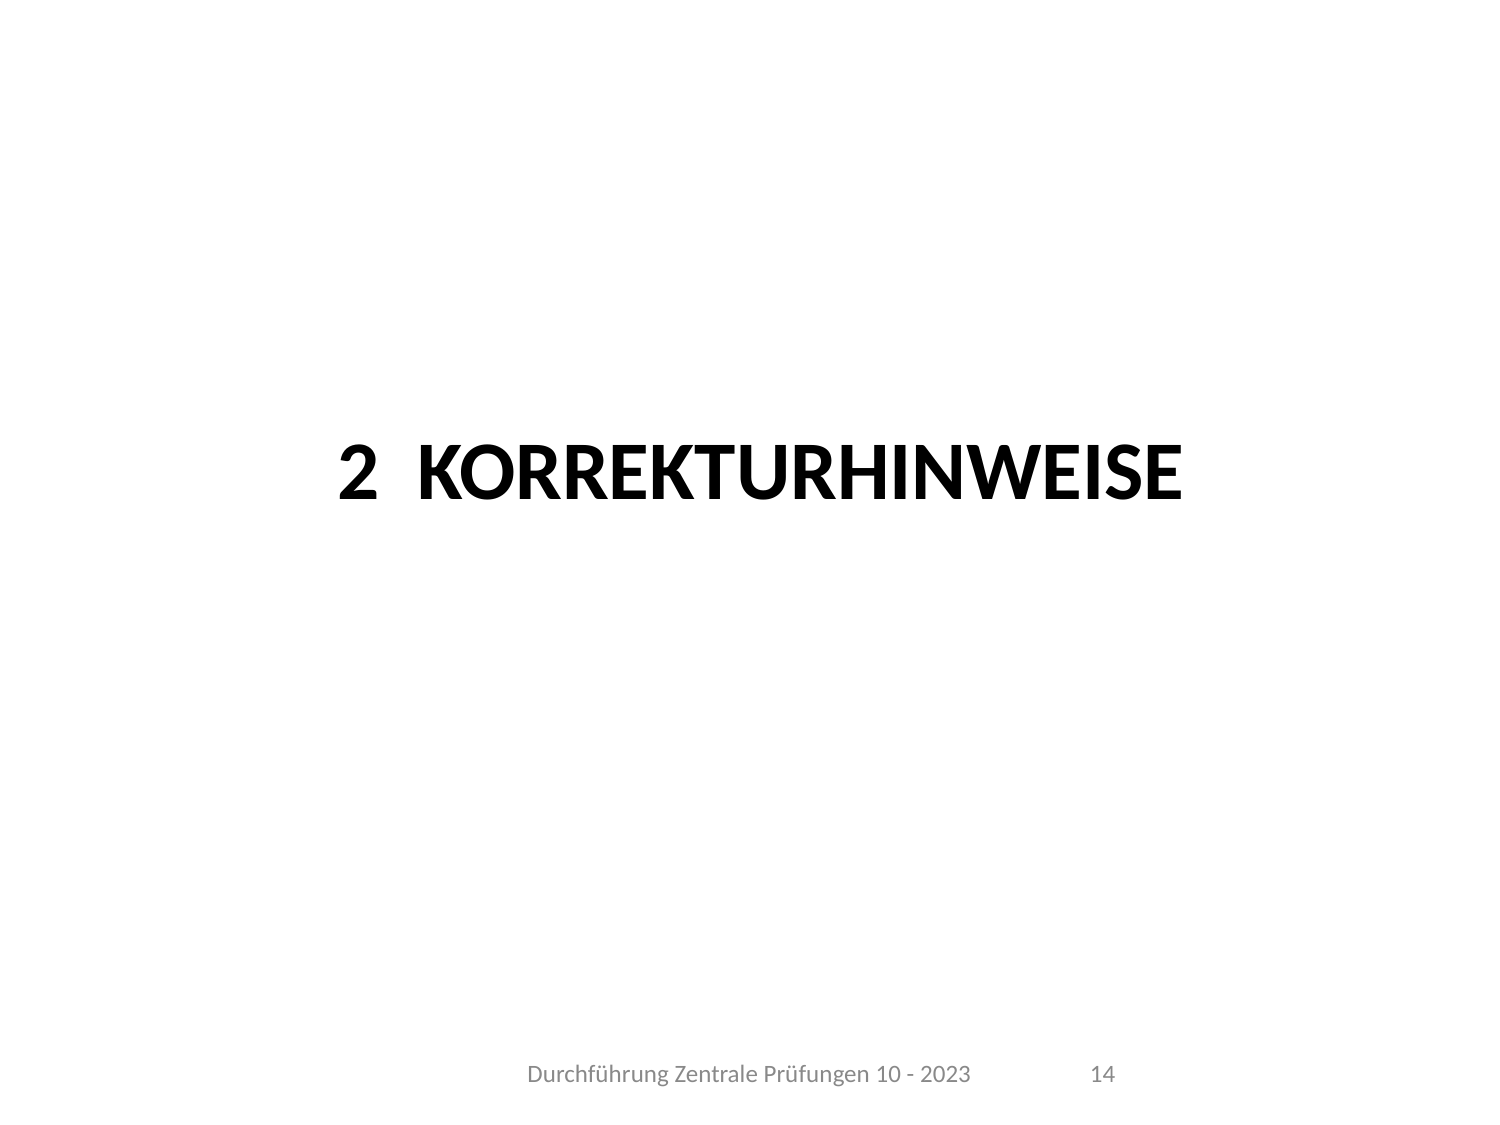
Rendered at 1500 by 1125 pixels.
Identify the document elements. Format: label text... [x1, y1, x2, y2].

text_box Durchführung Zentrale Prüfungen 10 - 2023 [512, 1042, 988, 1103]
text_box 14 [1074, 1042, 1426, 1103]
title 2 Korrekturhinweise [123, 408, 1399, 633]
